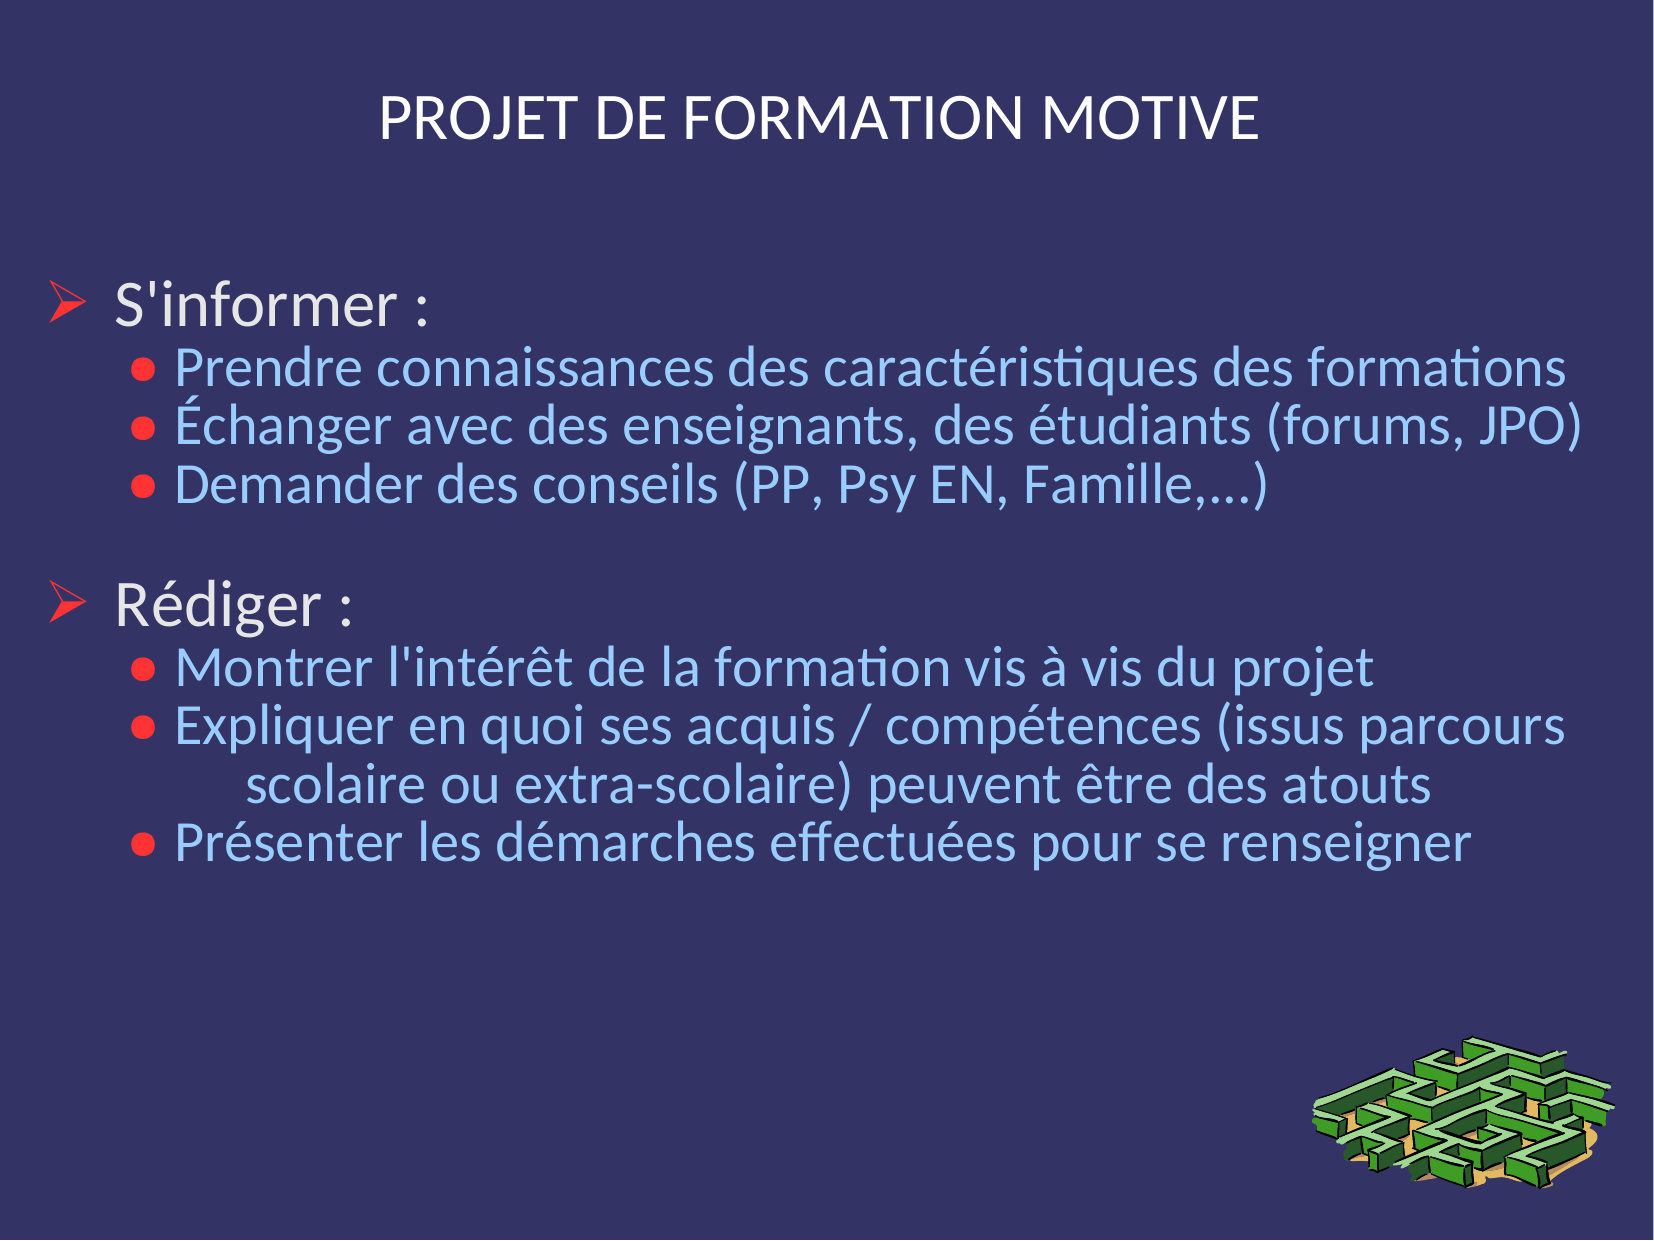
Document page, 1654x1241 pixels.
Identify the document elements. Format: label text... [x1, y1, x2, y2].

list S'informer : Prendre connaissances des caractéristiques des formations Échanger avec des enseignants, des étudiants (forums, JPO) Demander des conseils (PP, Psy EN, Famille,...) Rédiger : Montrer l'intérêt de la formation vis à vis du projet Expliquer en quoi ses acquis / compétences (issus parcours scolaire ou extra-scolaire) peuvent être des atouts Présenter les démarches effectuées pour se renseigner [32, 276, 1616, 1241]
title PROJET DE FORMATION MOTIVE [121, 19, 1534, 227]
